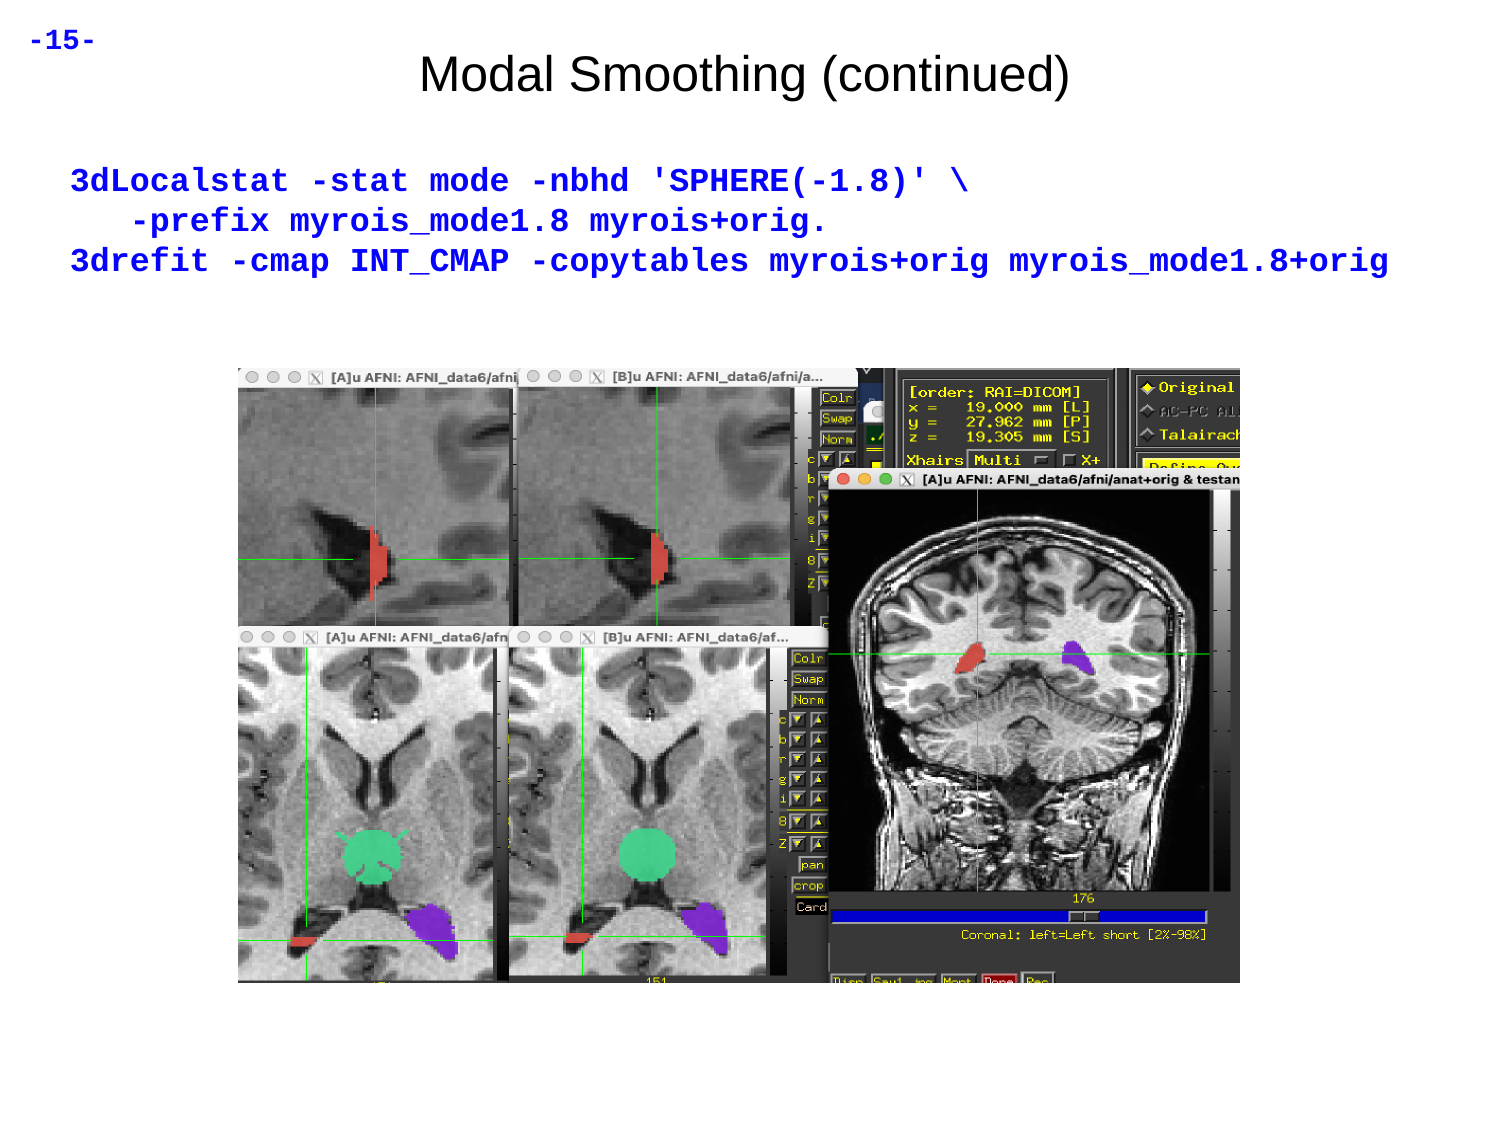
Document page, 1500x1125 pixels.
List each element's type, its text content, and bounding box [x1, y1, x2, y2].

text_box 3dLocalstat -stat mode -nbhd 'SPHERE(-1.8)' \ -prefix myrois_mode1.8 myrois+orig. 3drefit -cmap INT_CMAP -copytables myrois+orig myrois_mode1.8+orig [55, 150, 1500, 346]
picture [238, 368, 1240, 983]
text_box Modal Smoothing (continued) [403, 34, 1141, 133]
